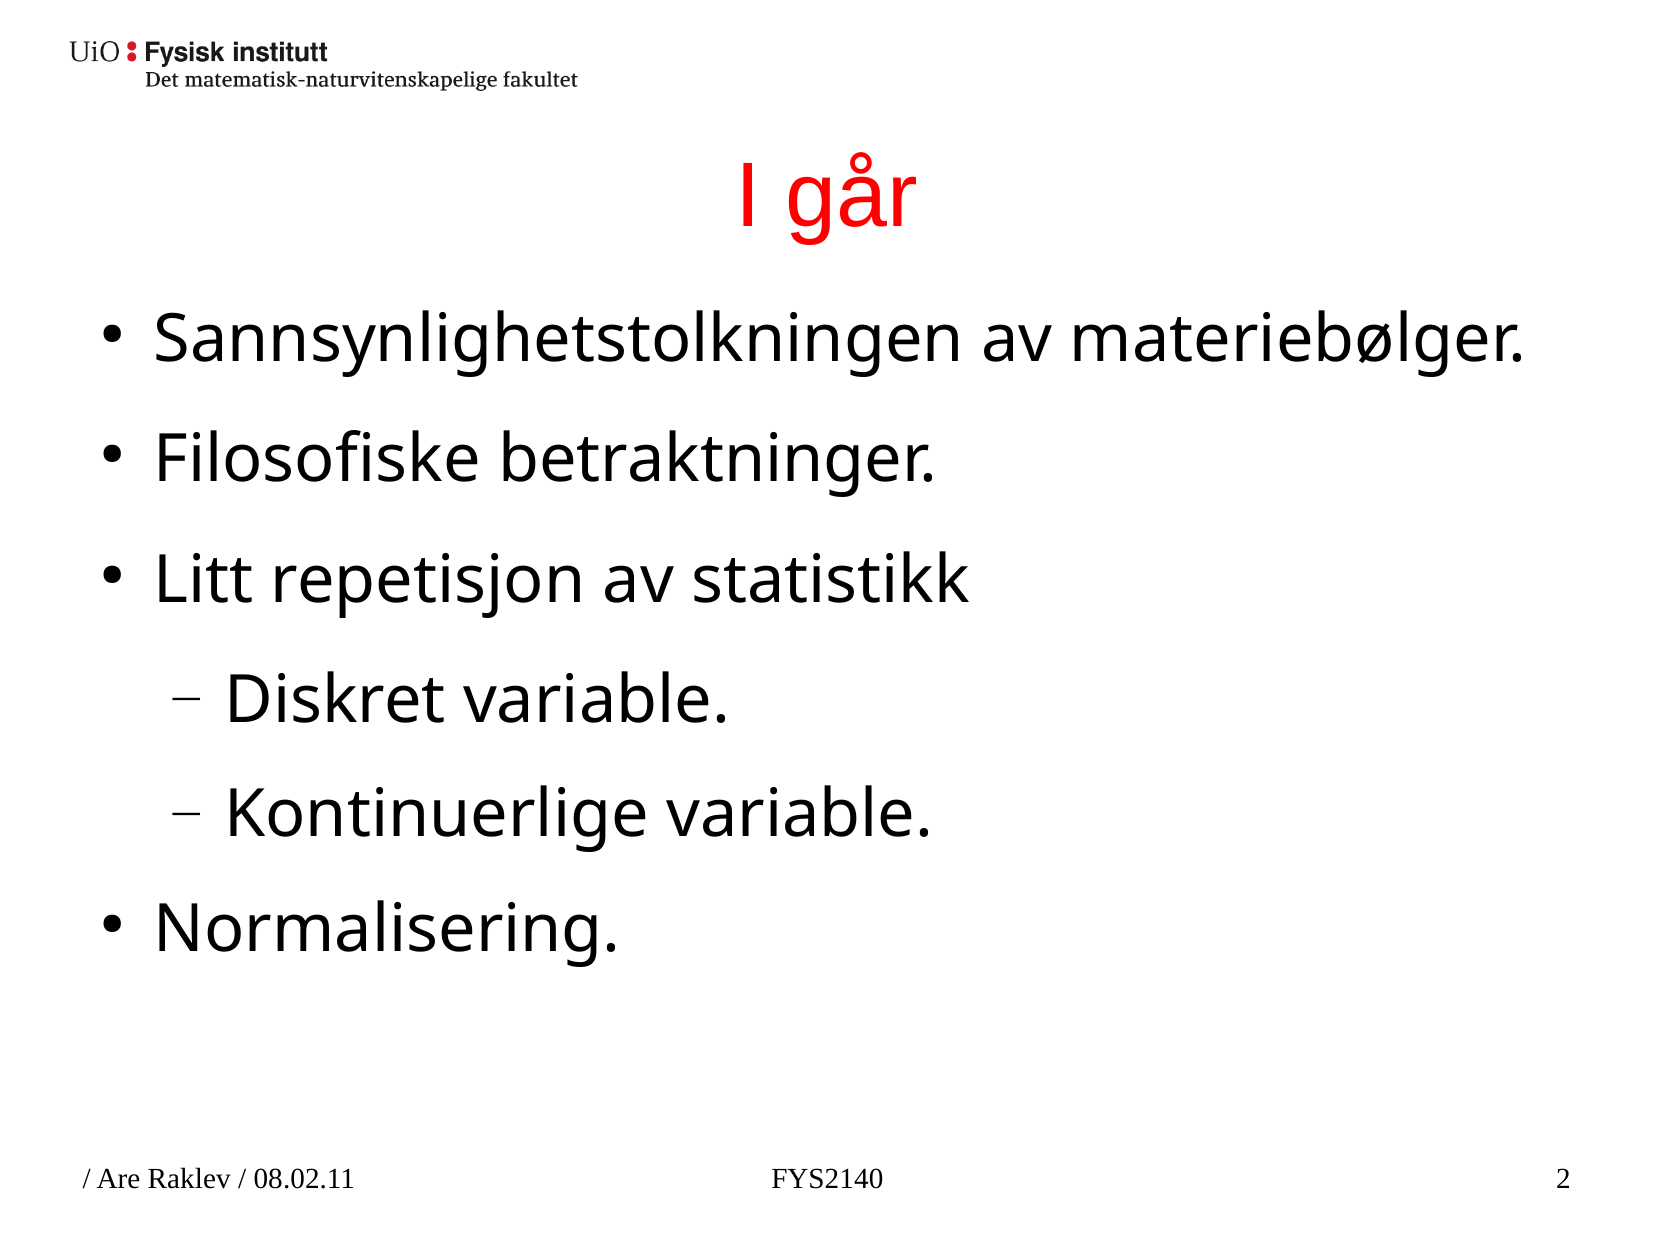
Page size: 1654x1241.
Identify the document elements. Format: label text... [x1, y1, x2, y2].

picture [68, 37, 581, 93]
list Sannsynlighetstolkningen av materiebølger. Filosofiske betraktninger. Litt repetisjon av statistikk Diskret variable. Kontinuerlige variable. Normalisering. [82, 290, 1613, 1094]
title I går [82, 90, 1571, 290]
